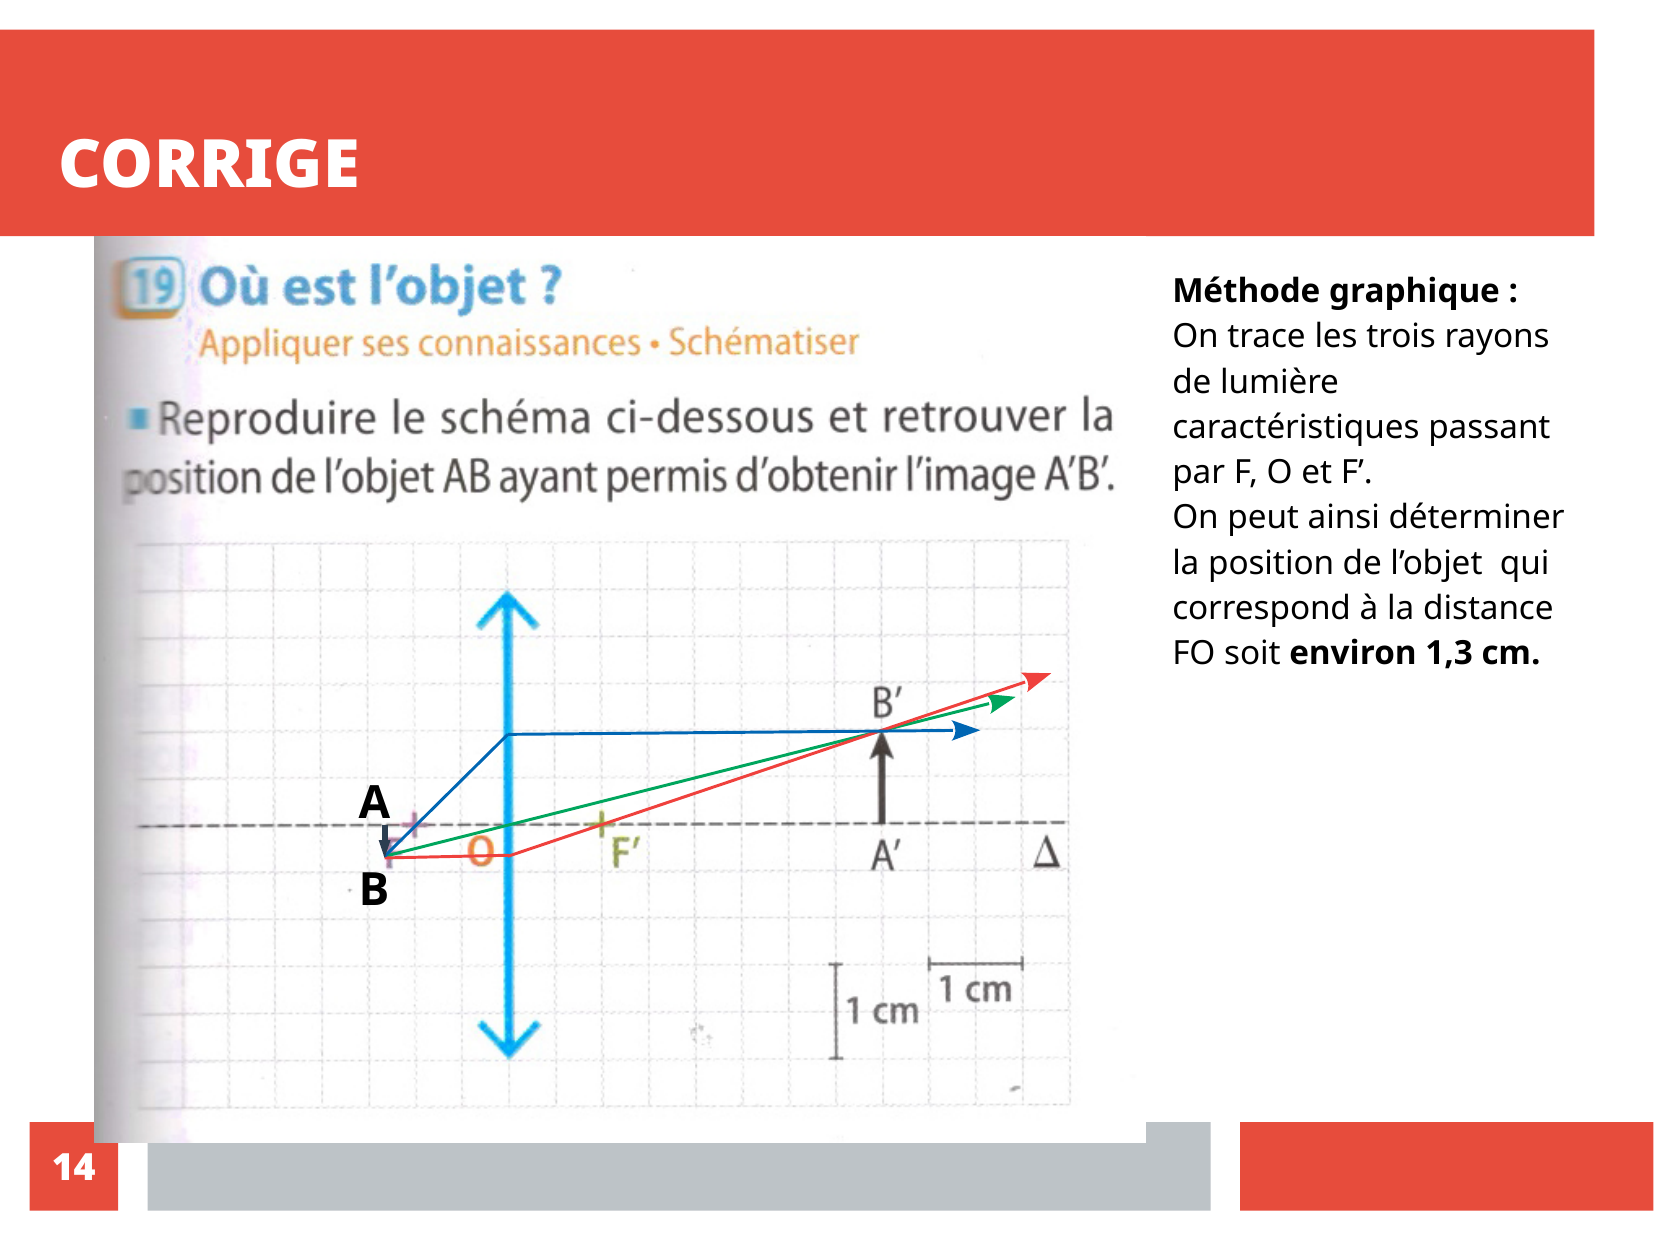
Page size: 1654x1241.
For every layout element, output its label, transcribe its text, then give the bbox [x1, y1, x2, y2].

text_box B [343, 848, 391, 922]
text_box A [343, 761, 380, 835]
text_box Méthode graphique : On trace les trois rayons de lumière caractéristiques passant par F, O et F’. On peut ainsi déterminer la position de l’objet qui correspond à la distance FO soit environ 1,3 cm. [1157, 259, 1583, 609]
title CORRIGE [59, 59, 1595, 207]
picture [94, 236, 1146, 1143]
